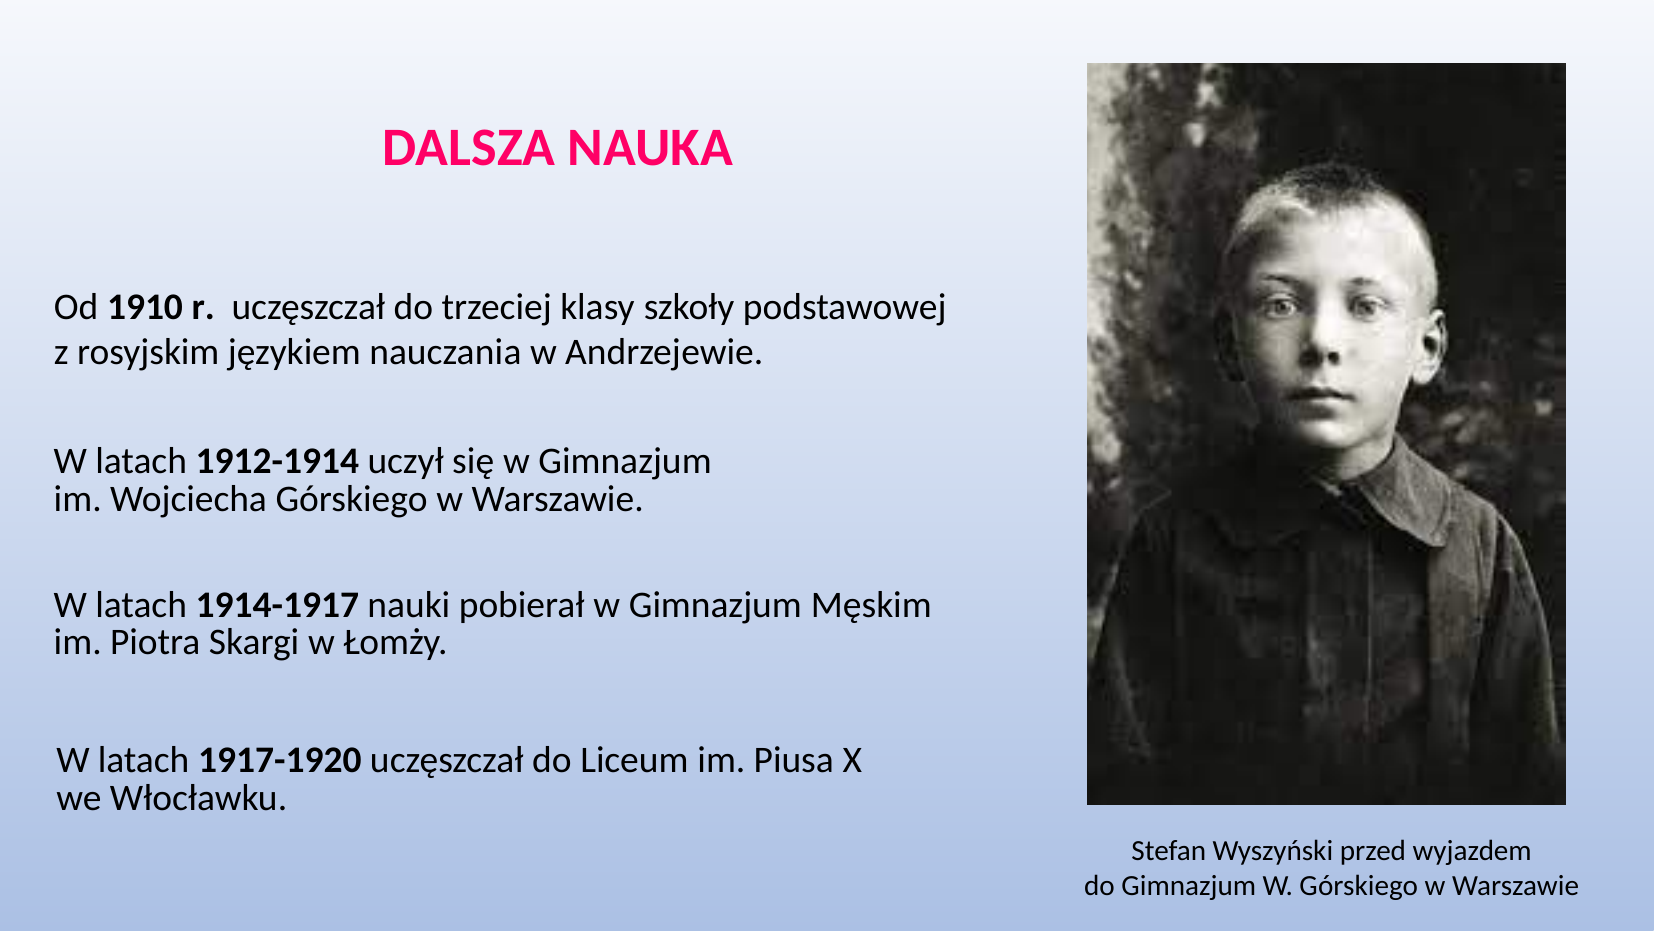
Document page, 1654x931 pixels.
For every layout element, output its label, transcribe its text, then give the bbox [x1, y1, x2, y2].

text_box W latach 1914-1917 nauki pobierał w Gimnazjum Męskim im. Piotra Skargi w Łomży. [39, 581, 1017, 688]
text_box DALSZA NAUKA [368, 117, 752, 200]
text_box W latach 1912-1914 uczył się w Gimnazjum im. Wojciecha Górskiego w Warszawie. [39, 438, 913, 556]
picture [1087, 63, 1566, 805]
text_box Stefan Wyszyński przed wyjazdem do Gimnazjum W. Górskiego w Warszawie [1066, 823, 1597, 910]
text_box W latach 1917-1920 uczęszczał do Liceum im. Piusa X we Włocławku. [41, 736, 1067, 860]
text_box Od 1910 r. uczęszczał do trzeciej klasy szkoły podstawowej z rosyjskim językiem nauczania w Andrzejewie. [39, 274, 1047, 381]
